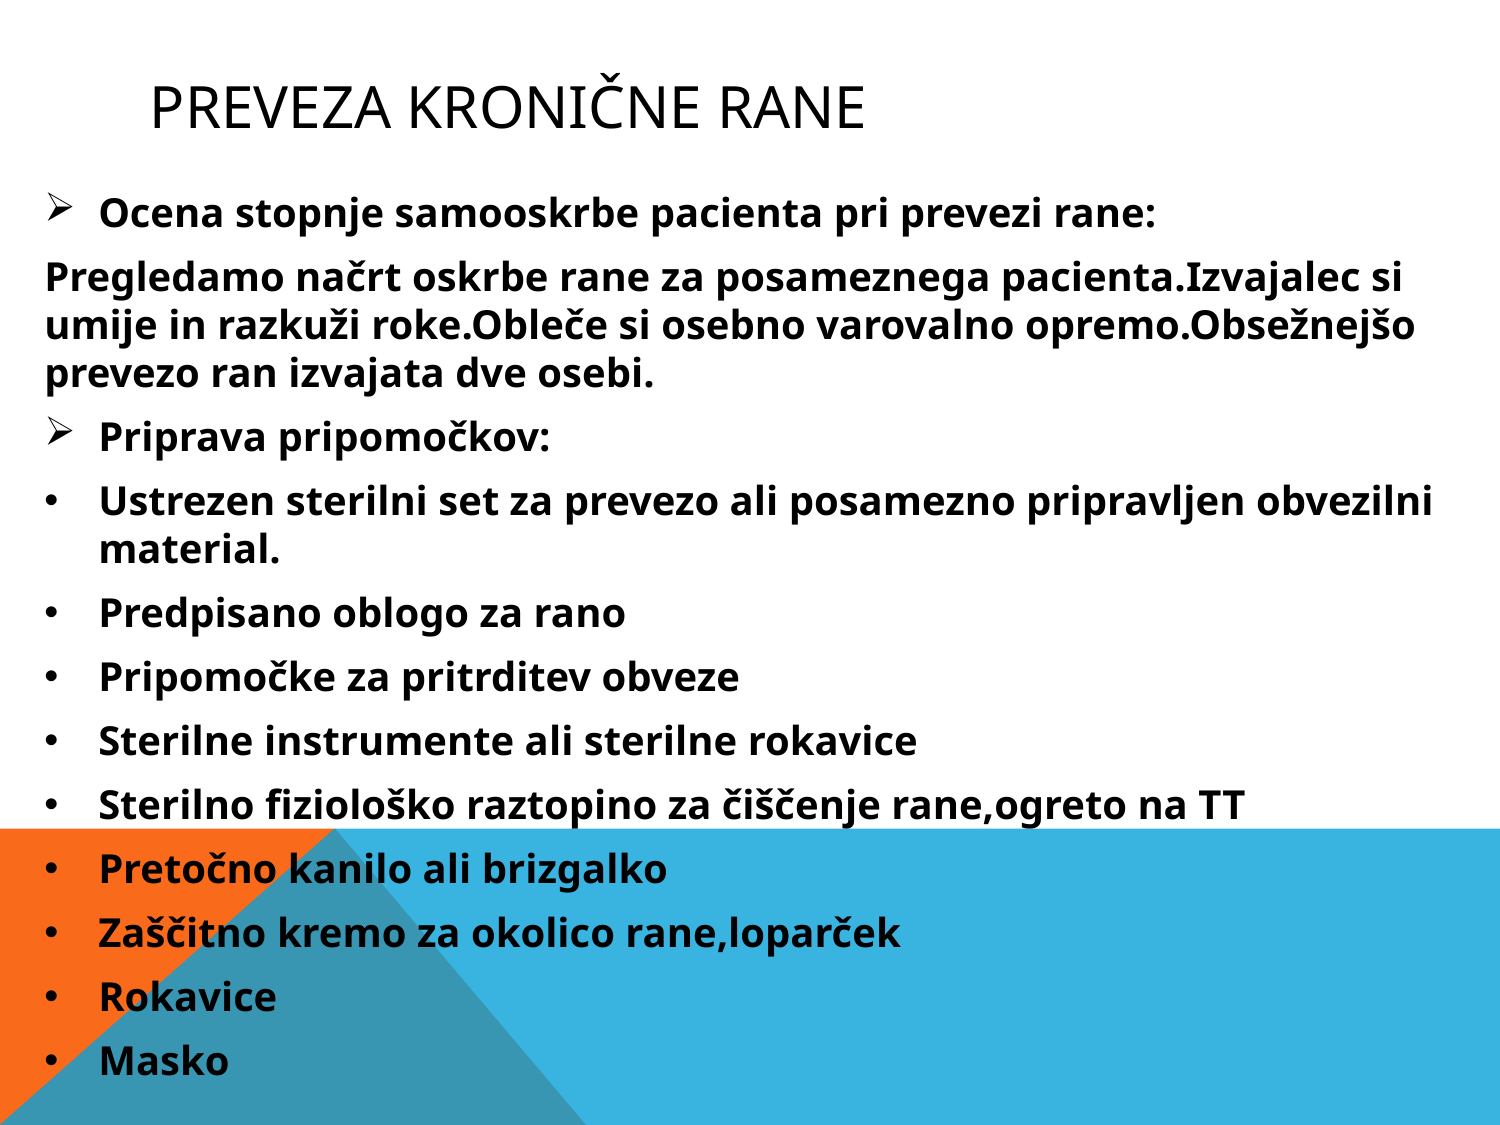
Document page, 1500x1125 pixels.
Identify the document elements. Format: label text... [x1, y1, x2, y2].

list Ocena stopnje samooskrbe pacienta pri prevezi rane: Pregledamo načrt oskrbe rane za posameznega pacienta.Izvajalec si umije in razkuži roke.Obleče si osebno varovalno opremo.Obsežnejšo prevezo ran izvajata dve osebi. Priprava pripomočkov: Ustrezen sterilni set za prevezo ali posamezno pripravljen obvezilni material. Predpisano oblogo za rano Pripomočke za pritrditev obveze Sterilne instrumente ali sterilne rokavice Sterilno fiziološko raztopino za čiščenje rane,ogreto na TT Pretočno kanilo ali brizgalko Zaščitno kremo za okolico rane,loparček Rokavice Masko [29, 180, 1471, 1094]
title PREVEZA KRONIČNE RANE [134, 59, 1369, 150]
